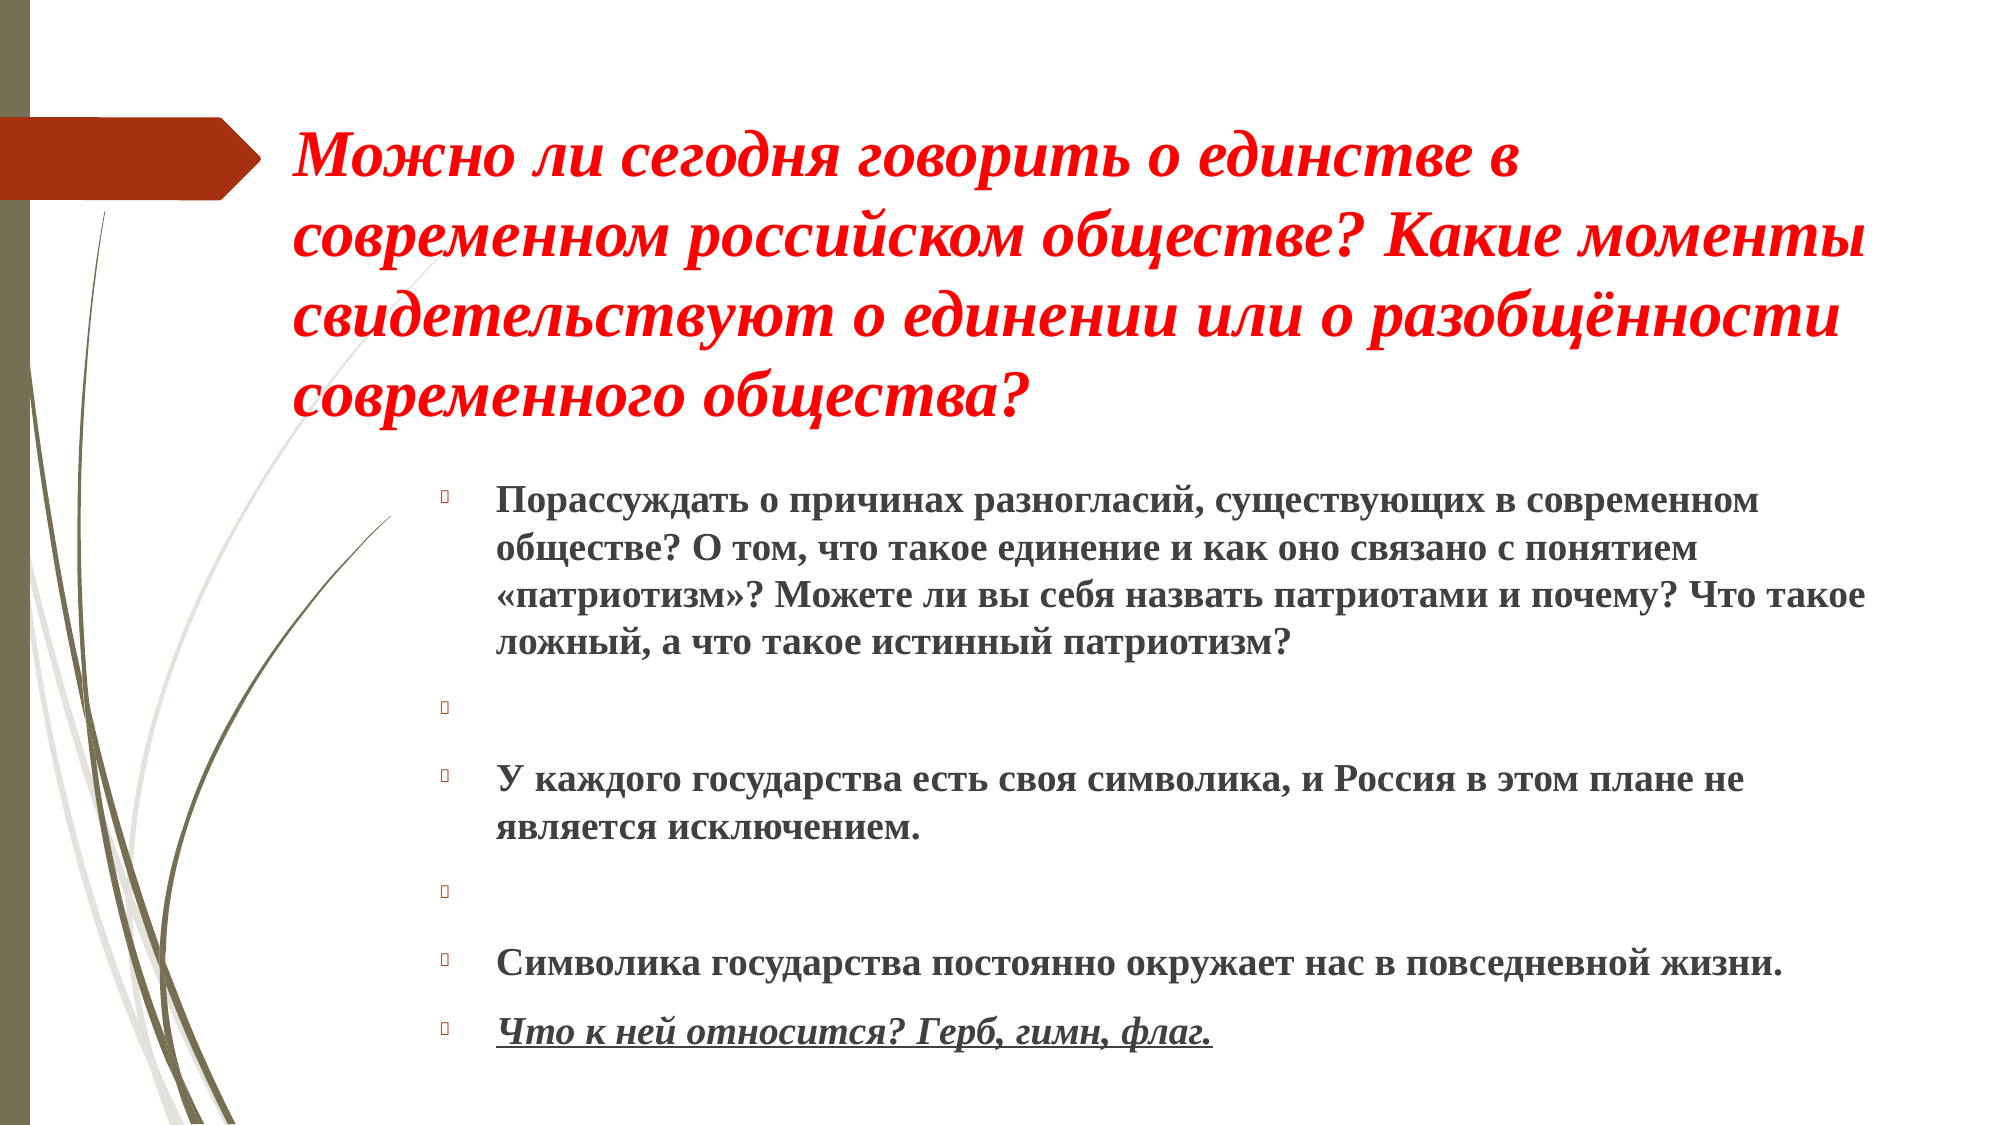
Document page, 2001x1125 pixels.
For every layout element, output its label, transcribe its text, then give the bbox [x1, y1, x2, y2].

list Порассуждать о причинах разногласий, существующих в современном обществе? О том, что такое единение и как оно связано с понятием «патриотизм»? Можете ли вы себя назвать патриотами и почему? Что такое ложный, а что такое истинный патриотизм? У каждого государства есть своя символика, и Россия в этом плане не является исключением. Символика государства постоянно окружает нас в повседневной жизни. Что к ней относится? Герб, гимн, флаг. [424, 465, 1888, 970]
title Можно ли сегодня говорить о единстве в современном российском обществе? Какие моменты свидетельствуют о единении или о разобщённости современного общества? [278, 102, 1888, 313]
